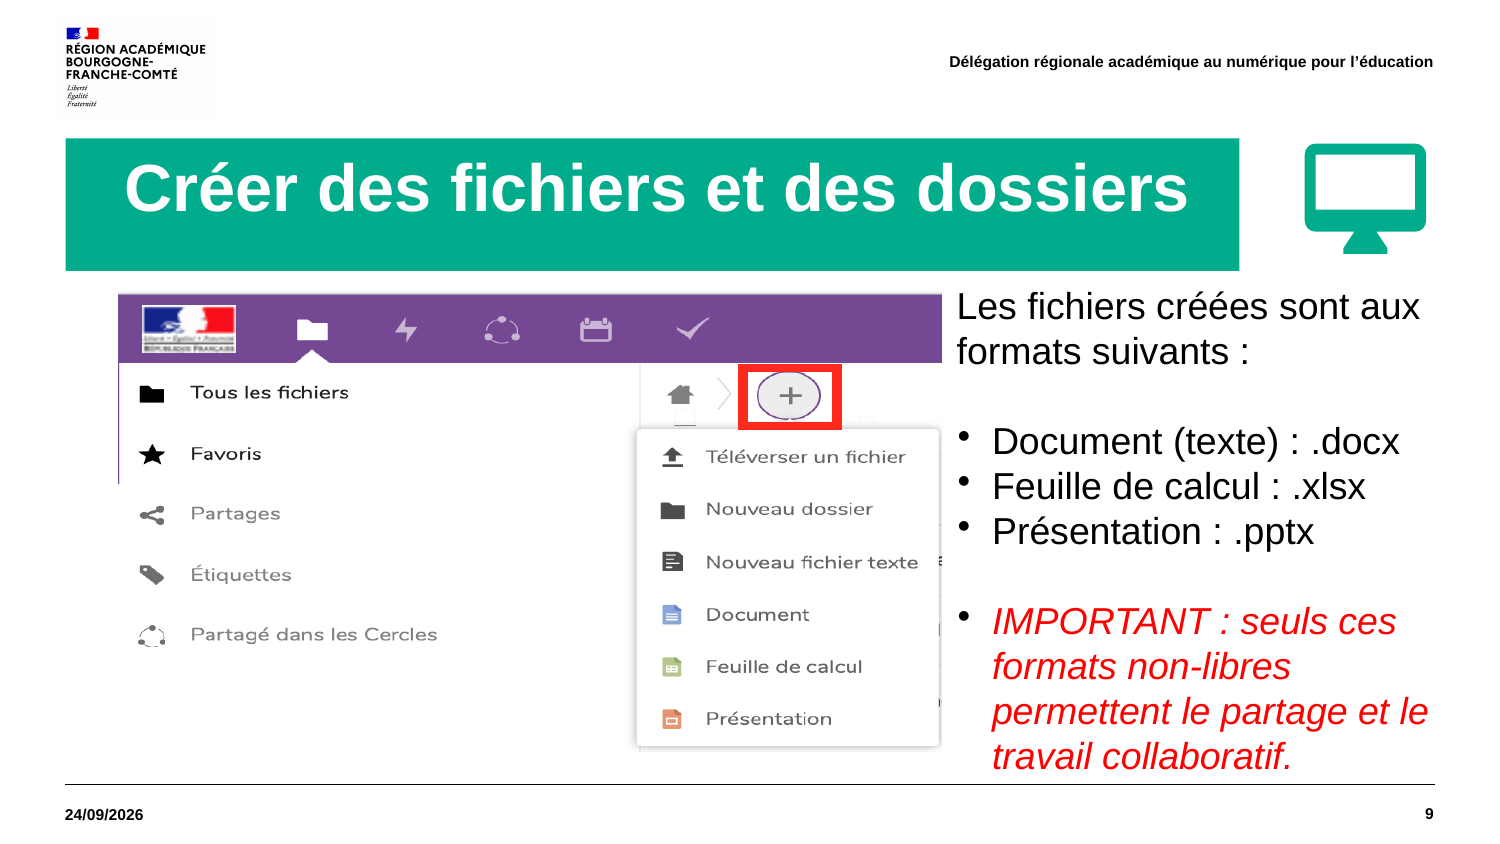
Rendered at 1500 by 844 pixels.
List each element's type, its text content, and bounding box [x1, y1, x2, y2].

picture [55, 16, 217, 118]
text_box 08/06/2021 [64, 786, 244, 843]
text_box Créer des fichiers et des dossiers [65, 138, 1240, 271]
picture [118, 291, 941, 752]
text_box Les fichiers créées sont aux formats suivants : Document (texte) : .docx Feuille de calcul : .xlsx Présentation : .pptx IMPORTANT : seuls ces formats non-libres permettent le partage et le travail collaboratif. [941, 274, 1476, 844]
text_box Délégation régionale académique au numérique pour l’éducation [470, 32, 1434, 90]
